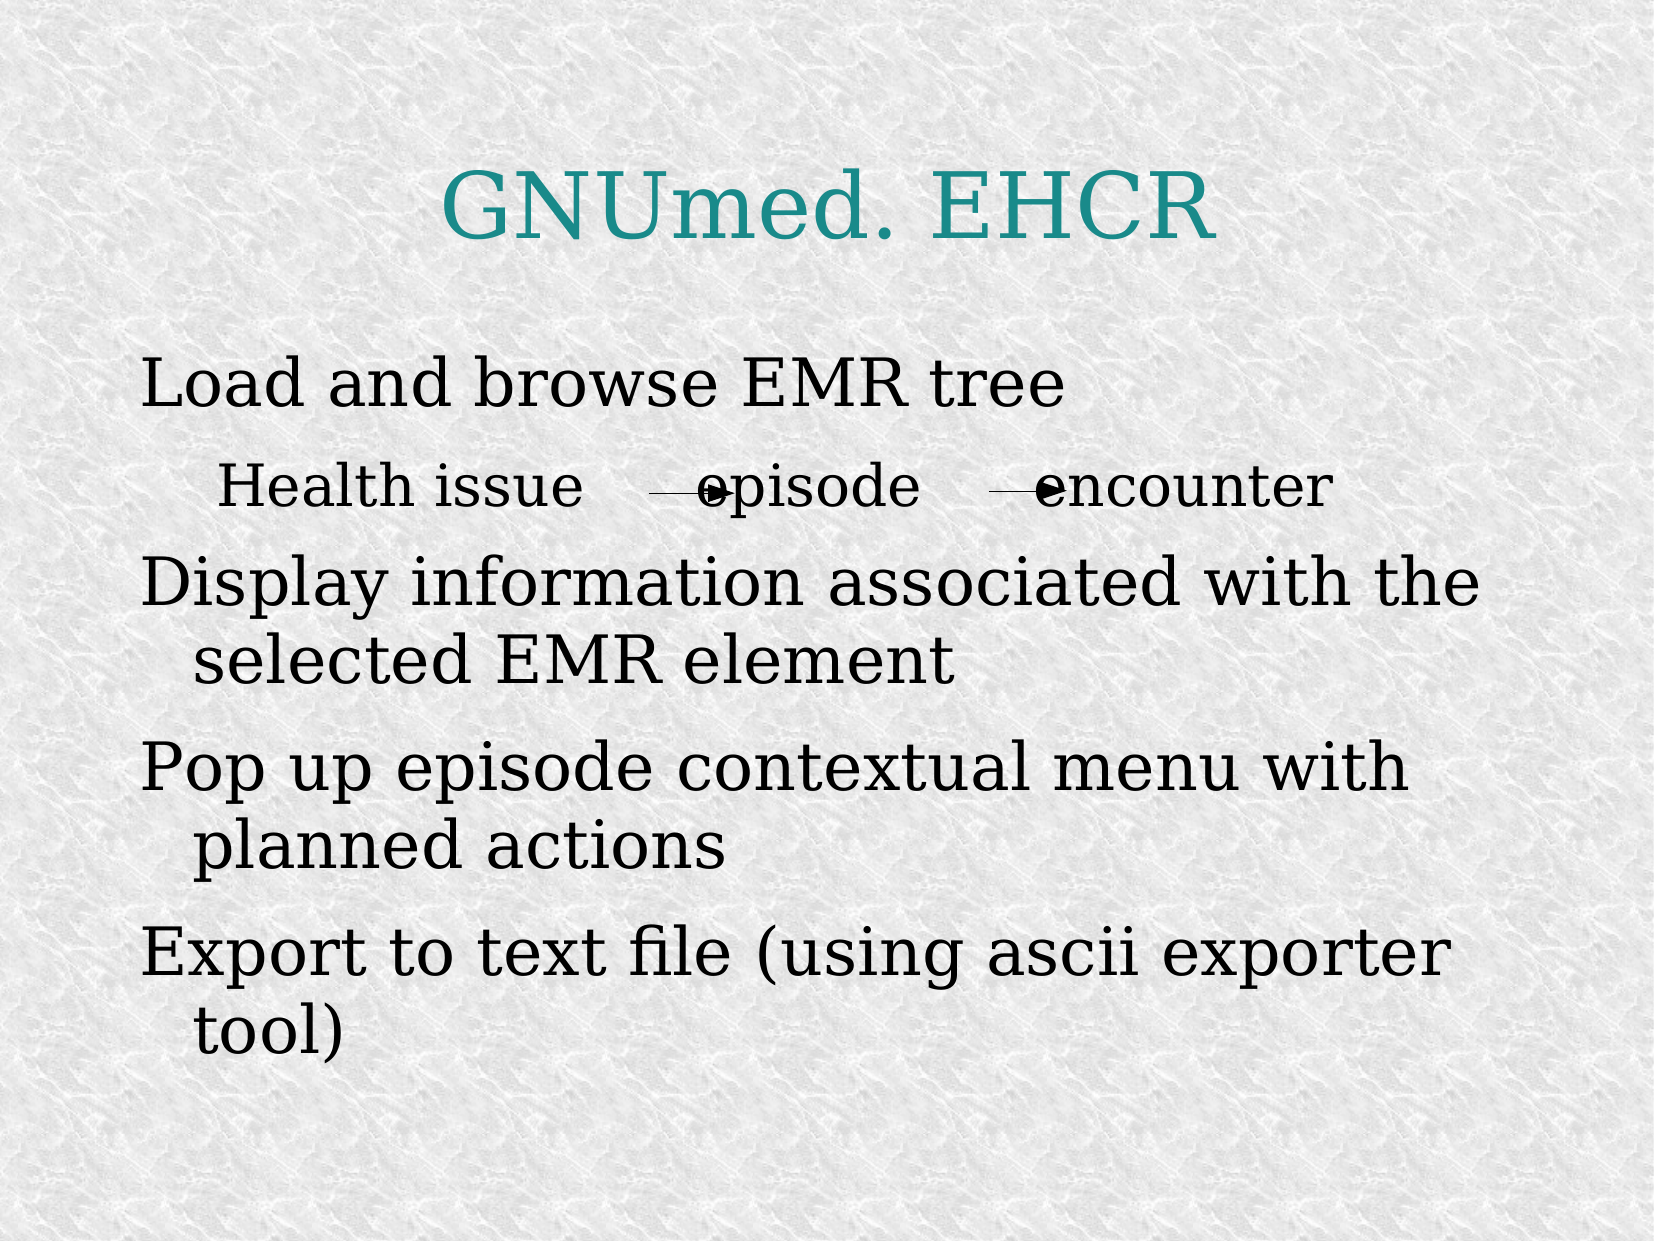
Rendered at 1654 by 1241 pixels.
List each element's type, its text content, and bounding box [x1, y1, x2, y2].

title GNUmed. EHCR [121, 102, 1534, 311]
list Load and browse EMR tree Health issue episode encounter Display information associated with the selected EMR element Pop up episode contextual menu with planned actions Export to text file (using ascii exporter tool) [121, 344, 1534, 1127]
picture [0, 0, 1654, 1241]
